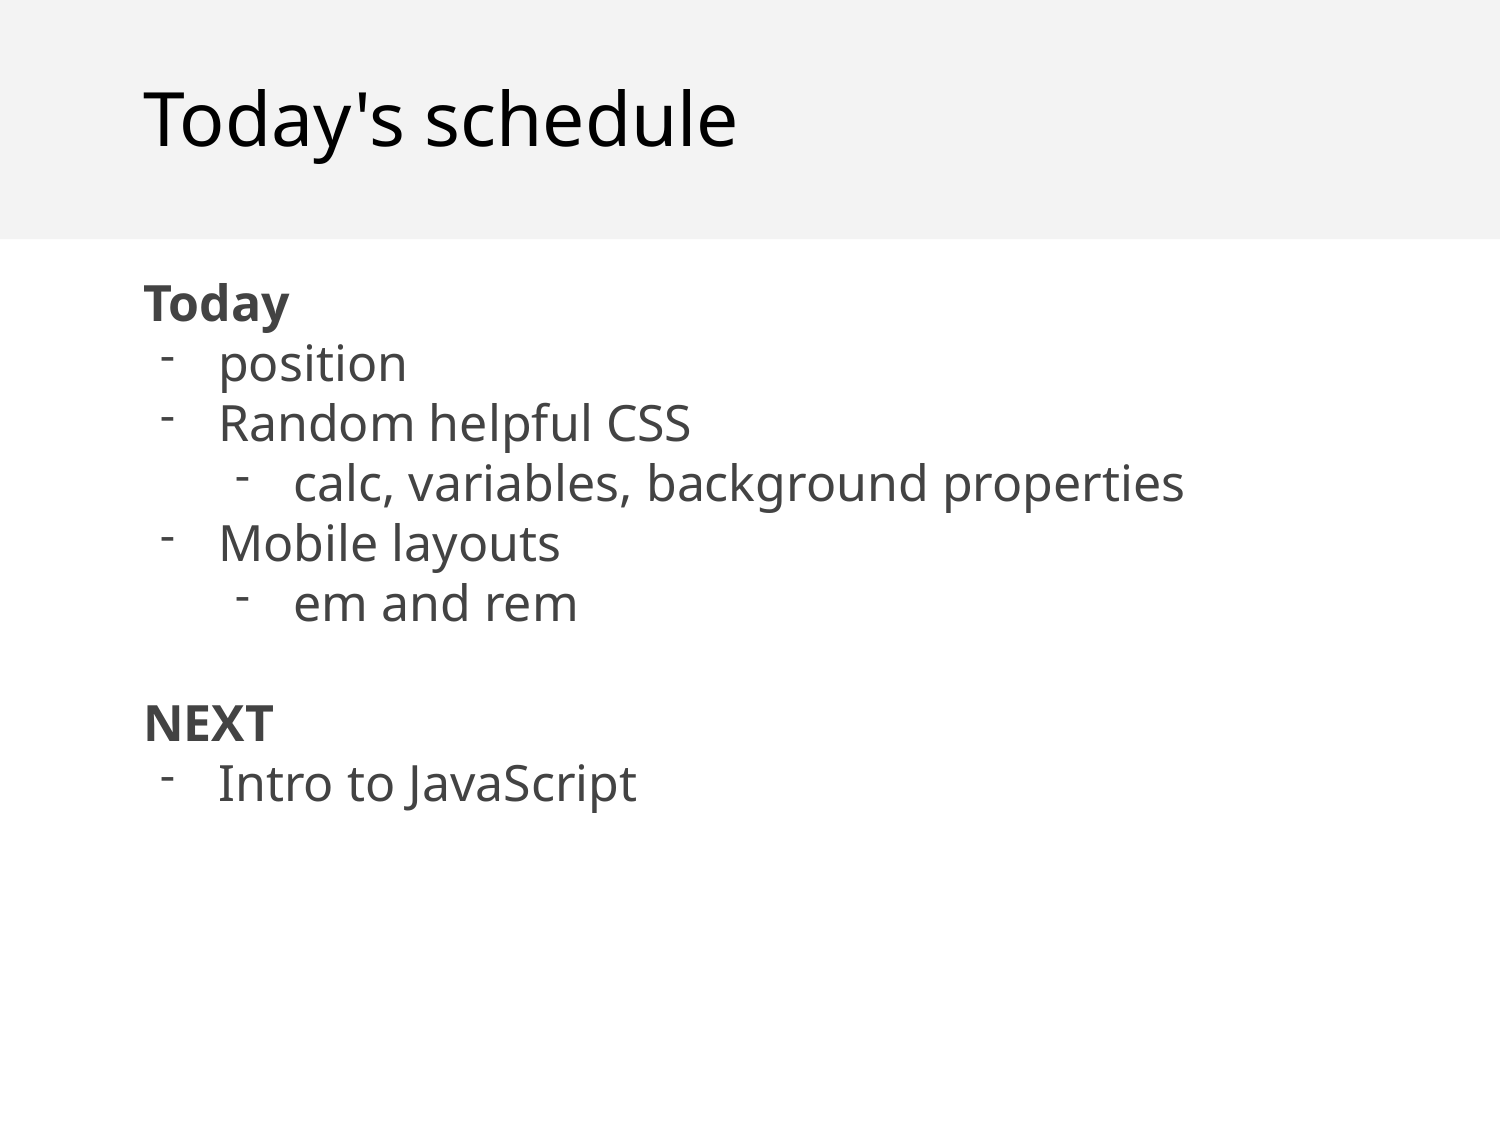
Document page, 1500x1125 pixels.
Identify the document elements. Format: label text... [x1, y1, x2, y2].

list Today position Random helpful CSS calc, variables, background properties Mobile layouts em and rem NEXT Intro to JavaScript [128, 255, 1372, 1004]
title Today's schedule [128, 56, 1372, 183]
